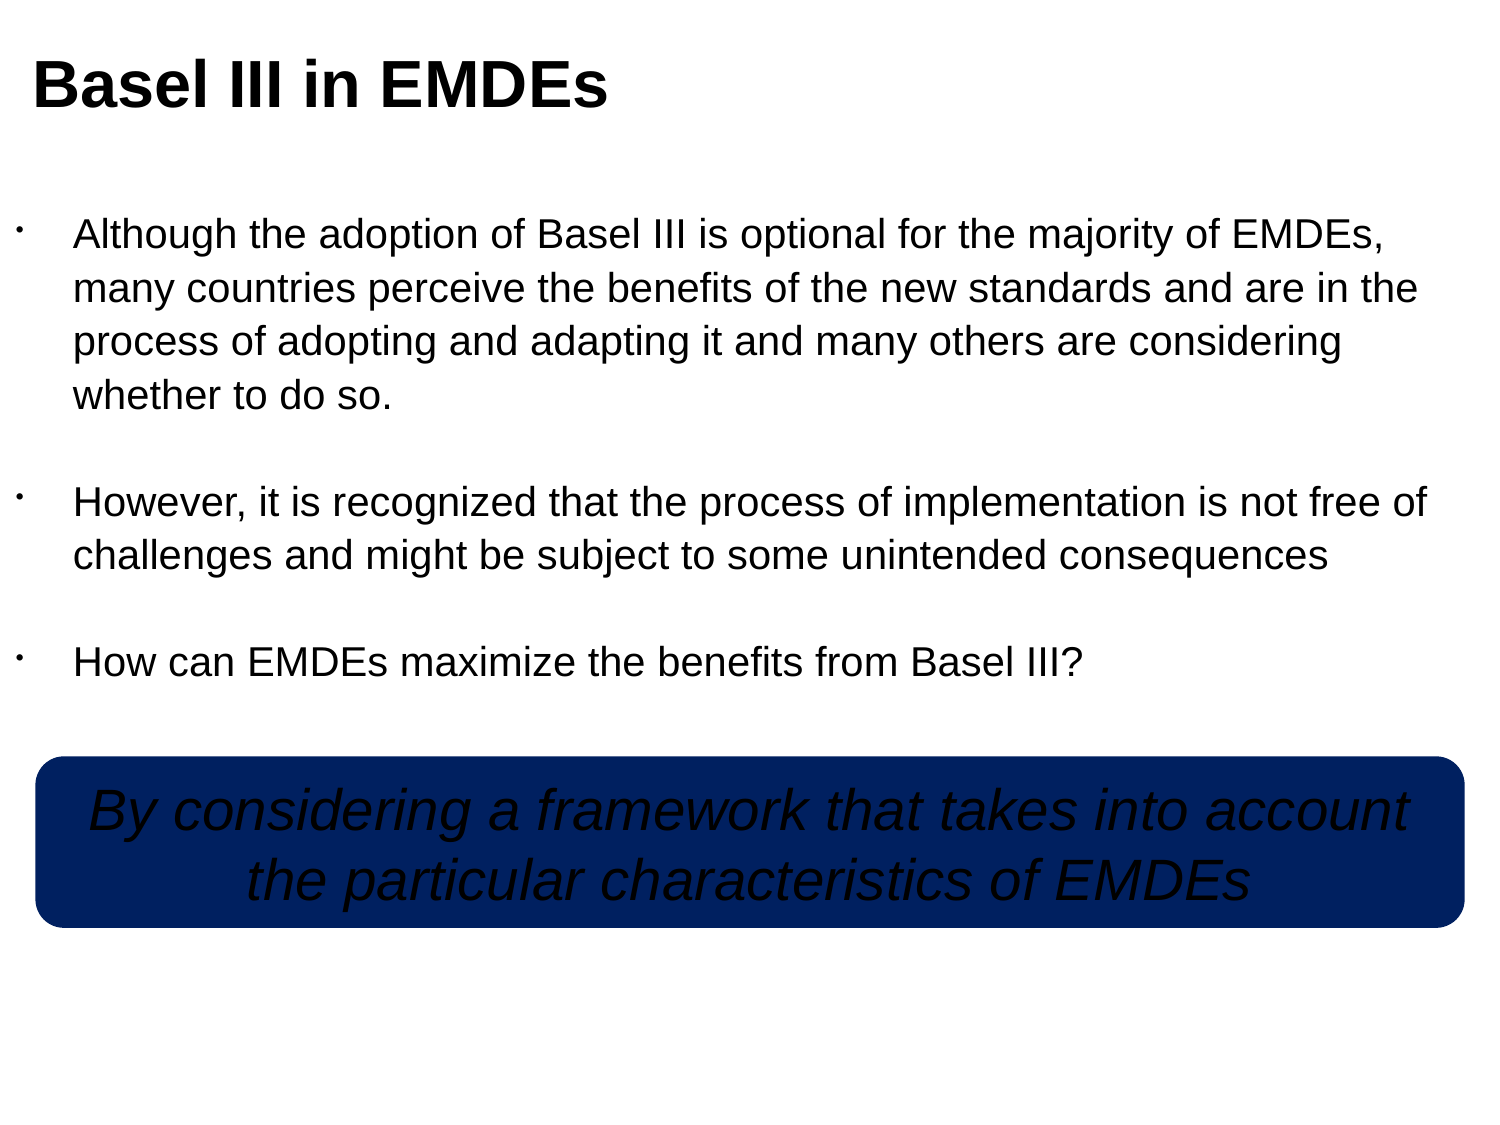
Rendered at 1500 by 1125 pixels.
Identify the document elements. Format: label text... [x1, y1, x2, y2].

text_box By considering a framework that takes into account the particular characteristics of EMDEs [35, 756, 1465, 928]
text_box Although the adoption of Basel III is optional for the majority of EMDEs, many countries perceive the benefits of the new standards and are in the process of adopting and adapting it and many others are considering whether to do so. However, it is recognized that the process of implementation is not free of challenges and might be subject to some unintended consequences How can EMDEs maximize the benefits from Basel III? [1, 196, 1458, 693]
text_box Basel III in EMDEs [17, 0, 1500, 163]
